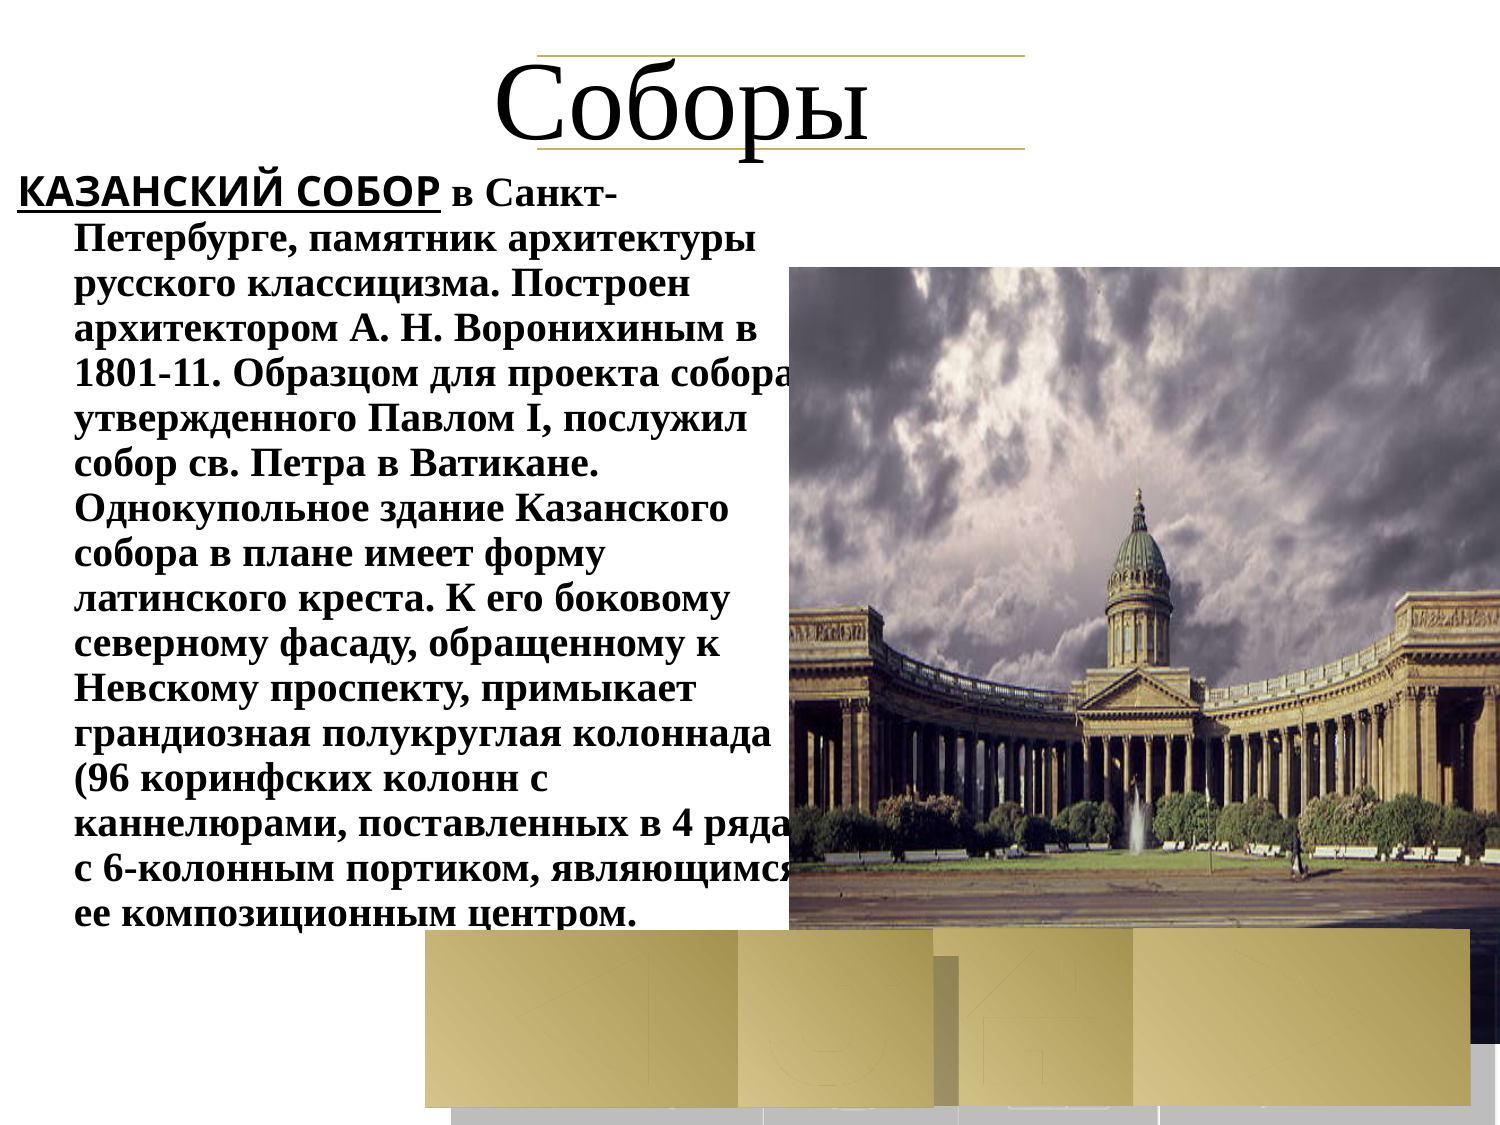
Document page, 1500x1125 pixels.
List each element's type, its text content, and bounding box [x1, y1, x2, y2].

text_box [425, 928, 1471, 1108]
picture [789, 267, 1500, 1044]
text_box КАЗАНСКИЙ СОБОР в Санкт-Петербурге, памятник архитектуры русского классицизма. Построен архитектором А. Н. Воронихиным в 1801-11. Образцом для проекта собора, утвержденного Павлом I, послужил собор св. Петра в Ватикане. Однокупольное здание Казанского собора в плане имеет форму латинского креста. К его боковому северному фасаду, обращенному к Невскому проспекту, примыкает грандиозная полукруглая колоннада (96 коринфских колонн с каннелюрами, поставленных в 4 ряда) с 6-колонным портиком, являющимся ее композиционным центром. [3, 163, 789, 1001]
text_box Соборы [478, 19, 1228, 304]
